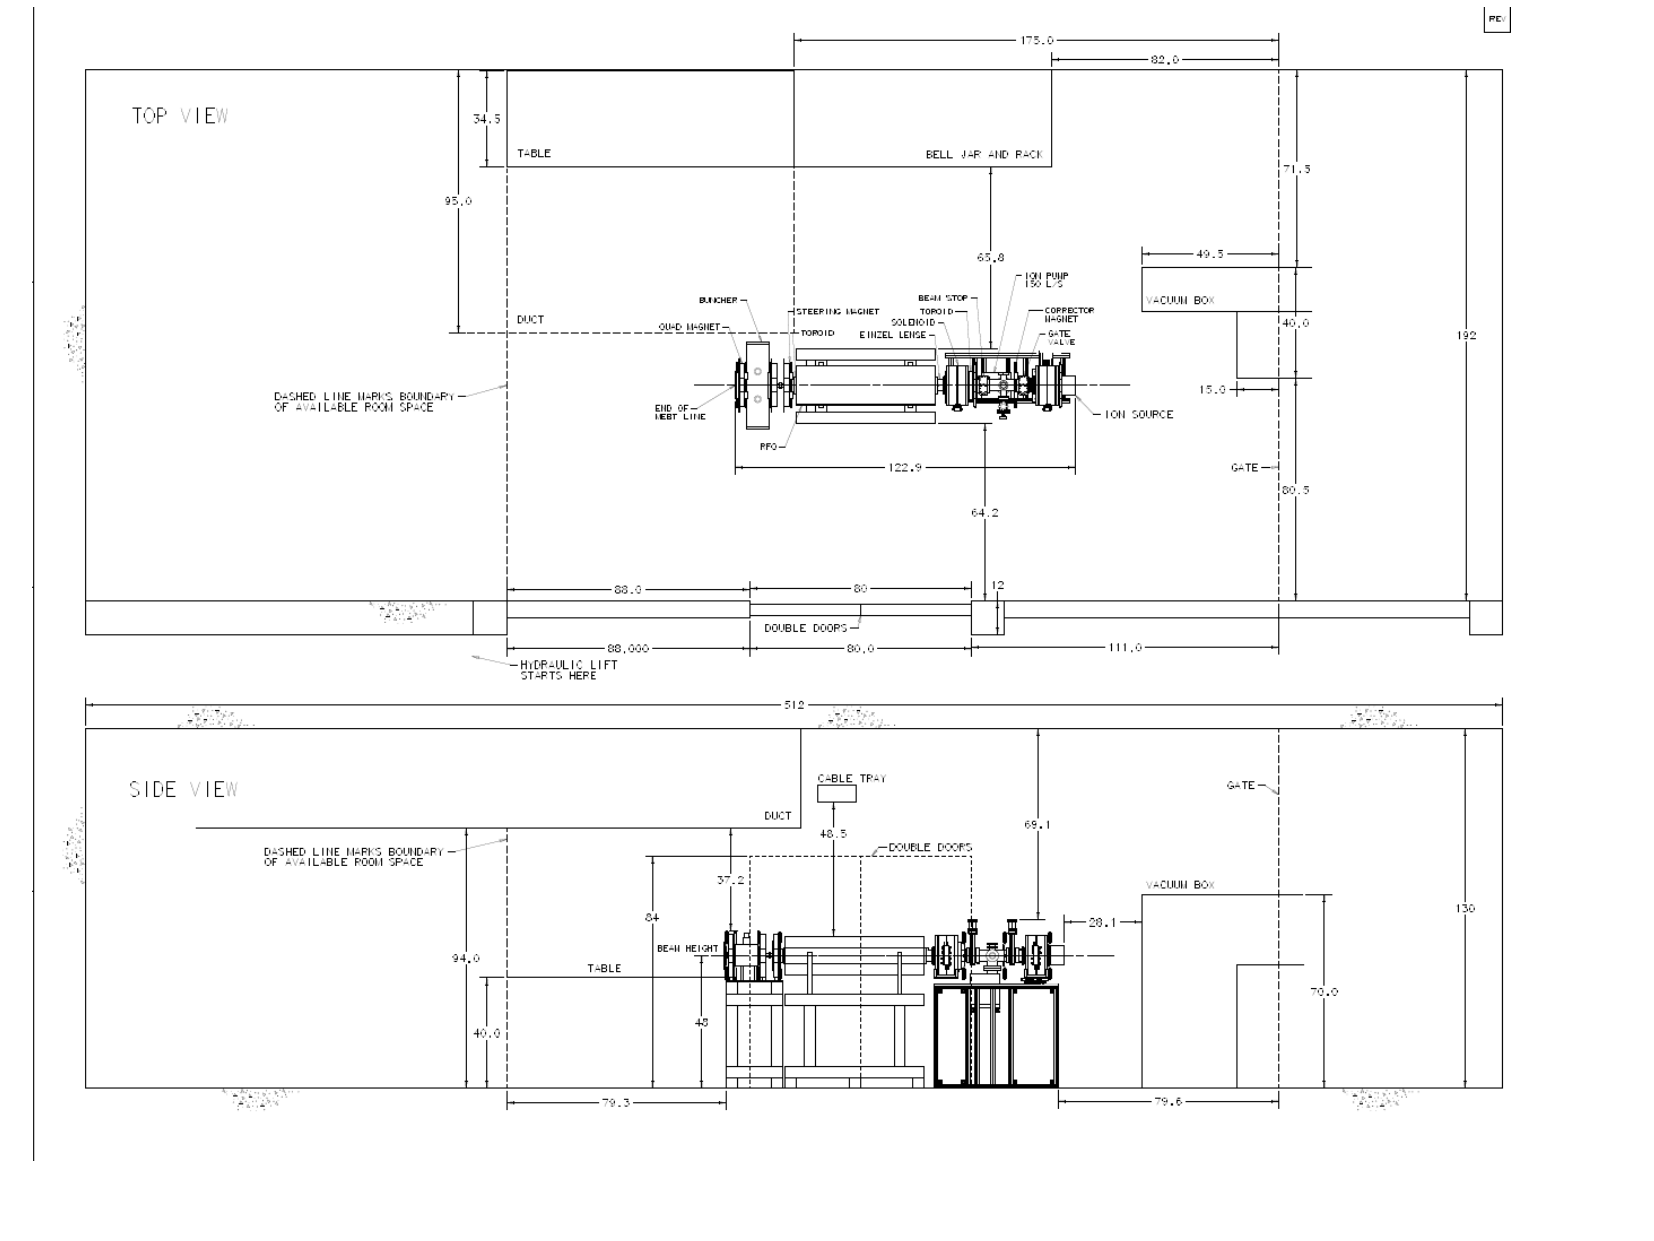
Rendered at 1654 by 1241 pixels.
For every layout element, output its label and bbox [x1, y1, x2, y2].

picture [32, 7, 1511, 1161]
